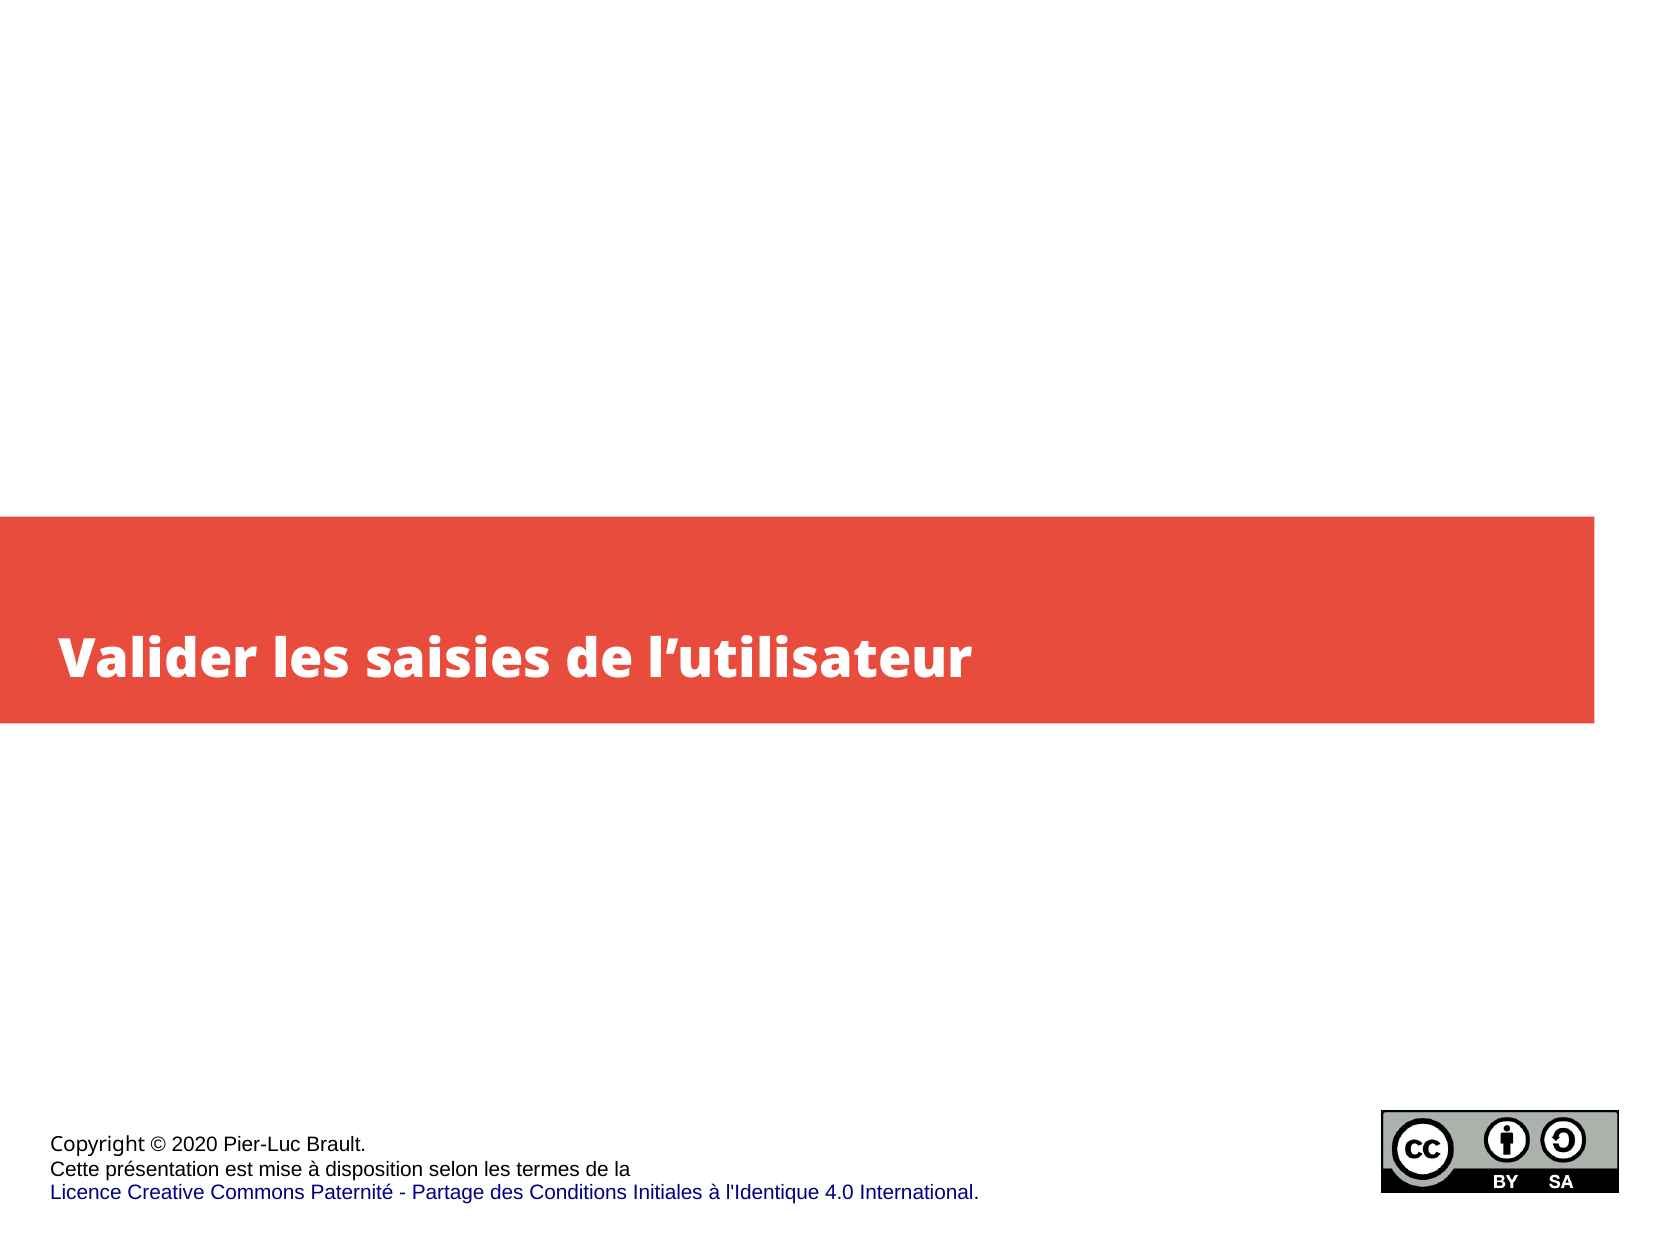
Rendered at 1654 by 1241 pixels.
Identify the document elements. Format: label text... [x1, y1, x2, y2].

text_box Copyright © 2020 Pier-Luc Brault. Cette présentation est mise à disposition selon les termes de la Licence Creative Commons Paternité - Partage des Conditions Initiales à l'Identique 4.0 International. [35, 1122, 1099, 1214]
picture [1381, 1110, 1619, 1193]
title Valider les saisies de l’utilisateur [59, 546, 1595, 694]
